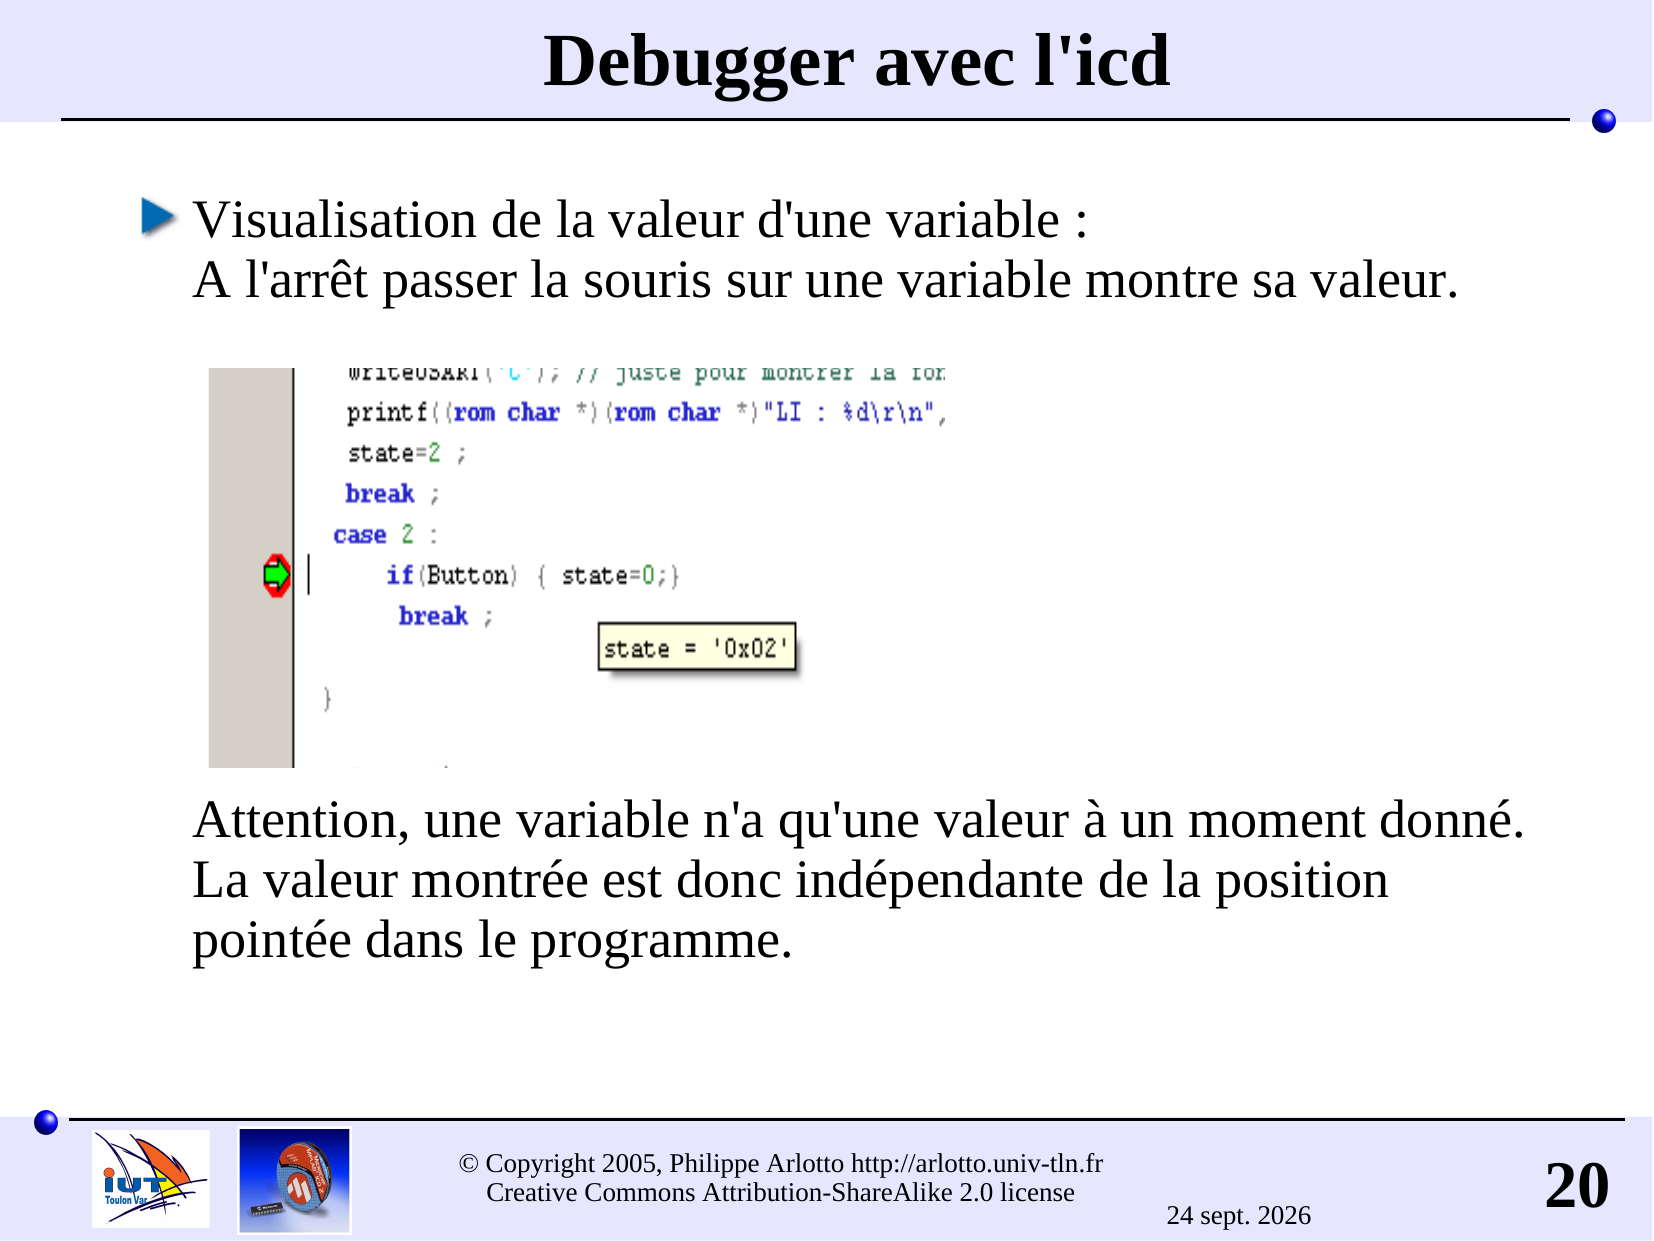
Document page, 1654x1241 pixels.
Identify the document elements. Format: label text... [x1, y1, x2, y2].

picture [237, 1126, 352, 1235]
list Visualisation de la valeur d'une variable : A l'arrêt passer la souris sur une variable montre sa valeur. Attention, une variable n'a qu'une valeur à un moment donné. La valeur montrée est donc indépendante de la position pointée dans le programme. [121, 188, 1534, 1041]
title Debugger avec l'icd [95, 11, 1585, 110]
picture [208, 368, 945, 768]
